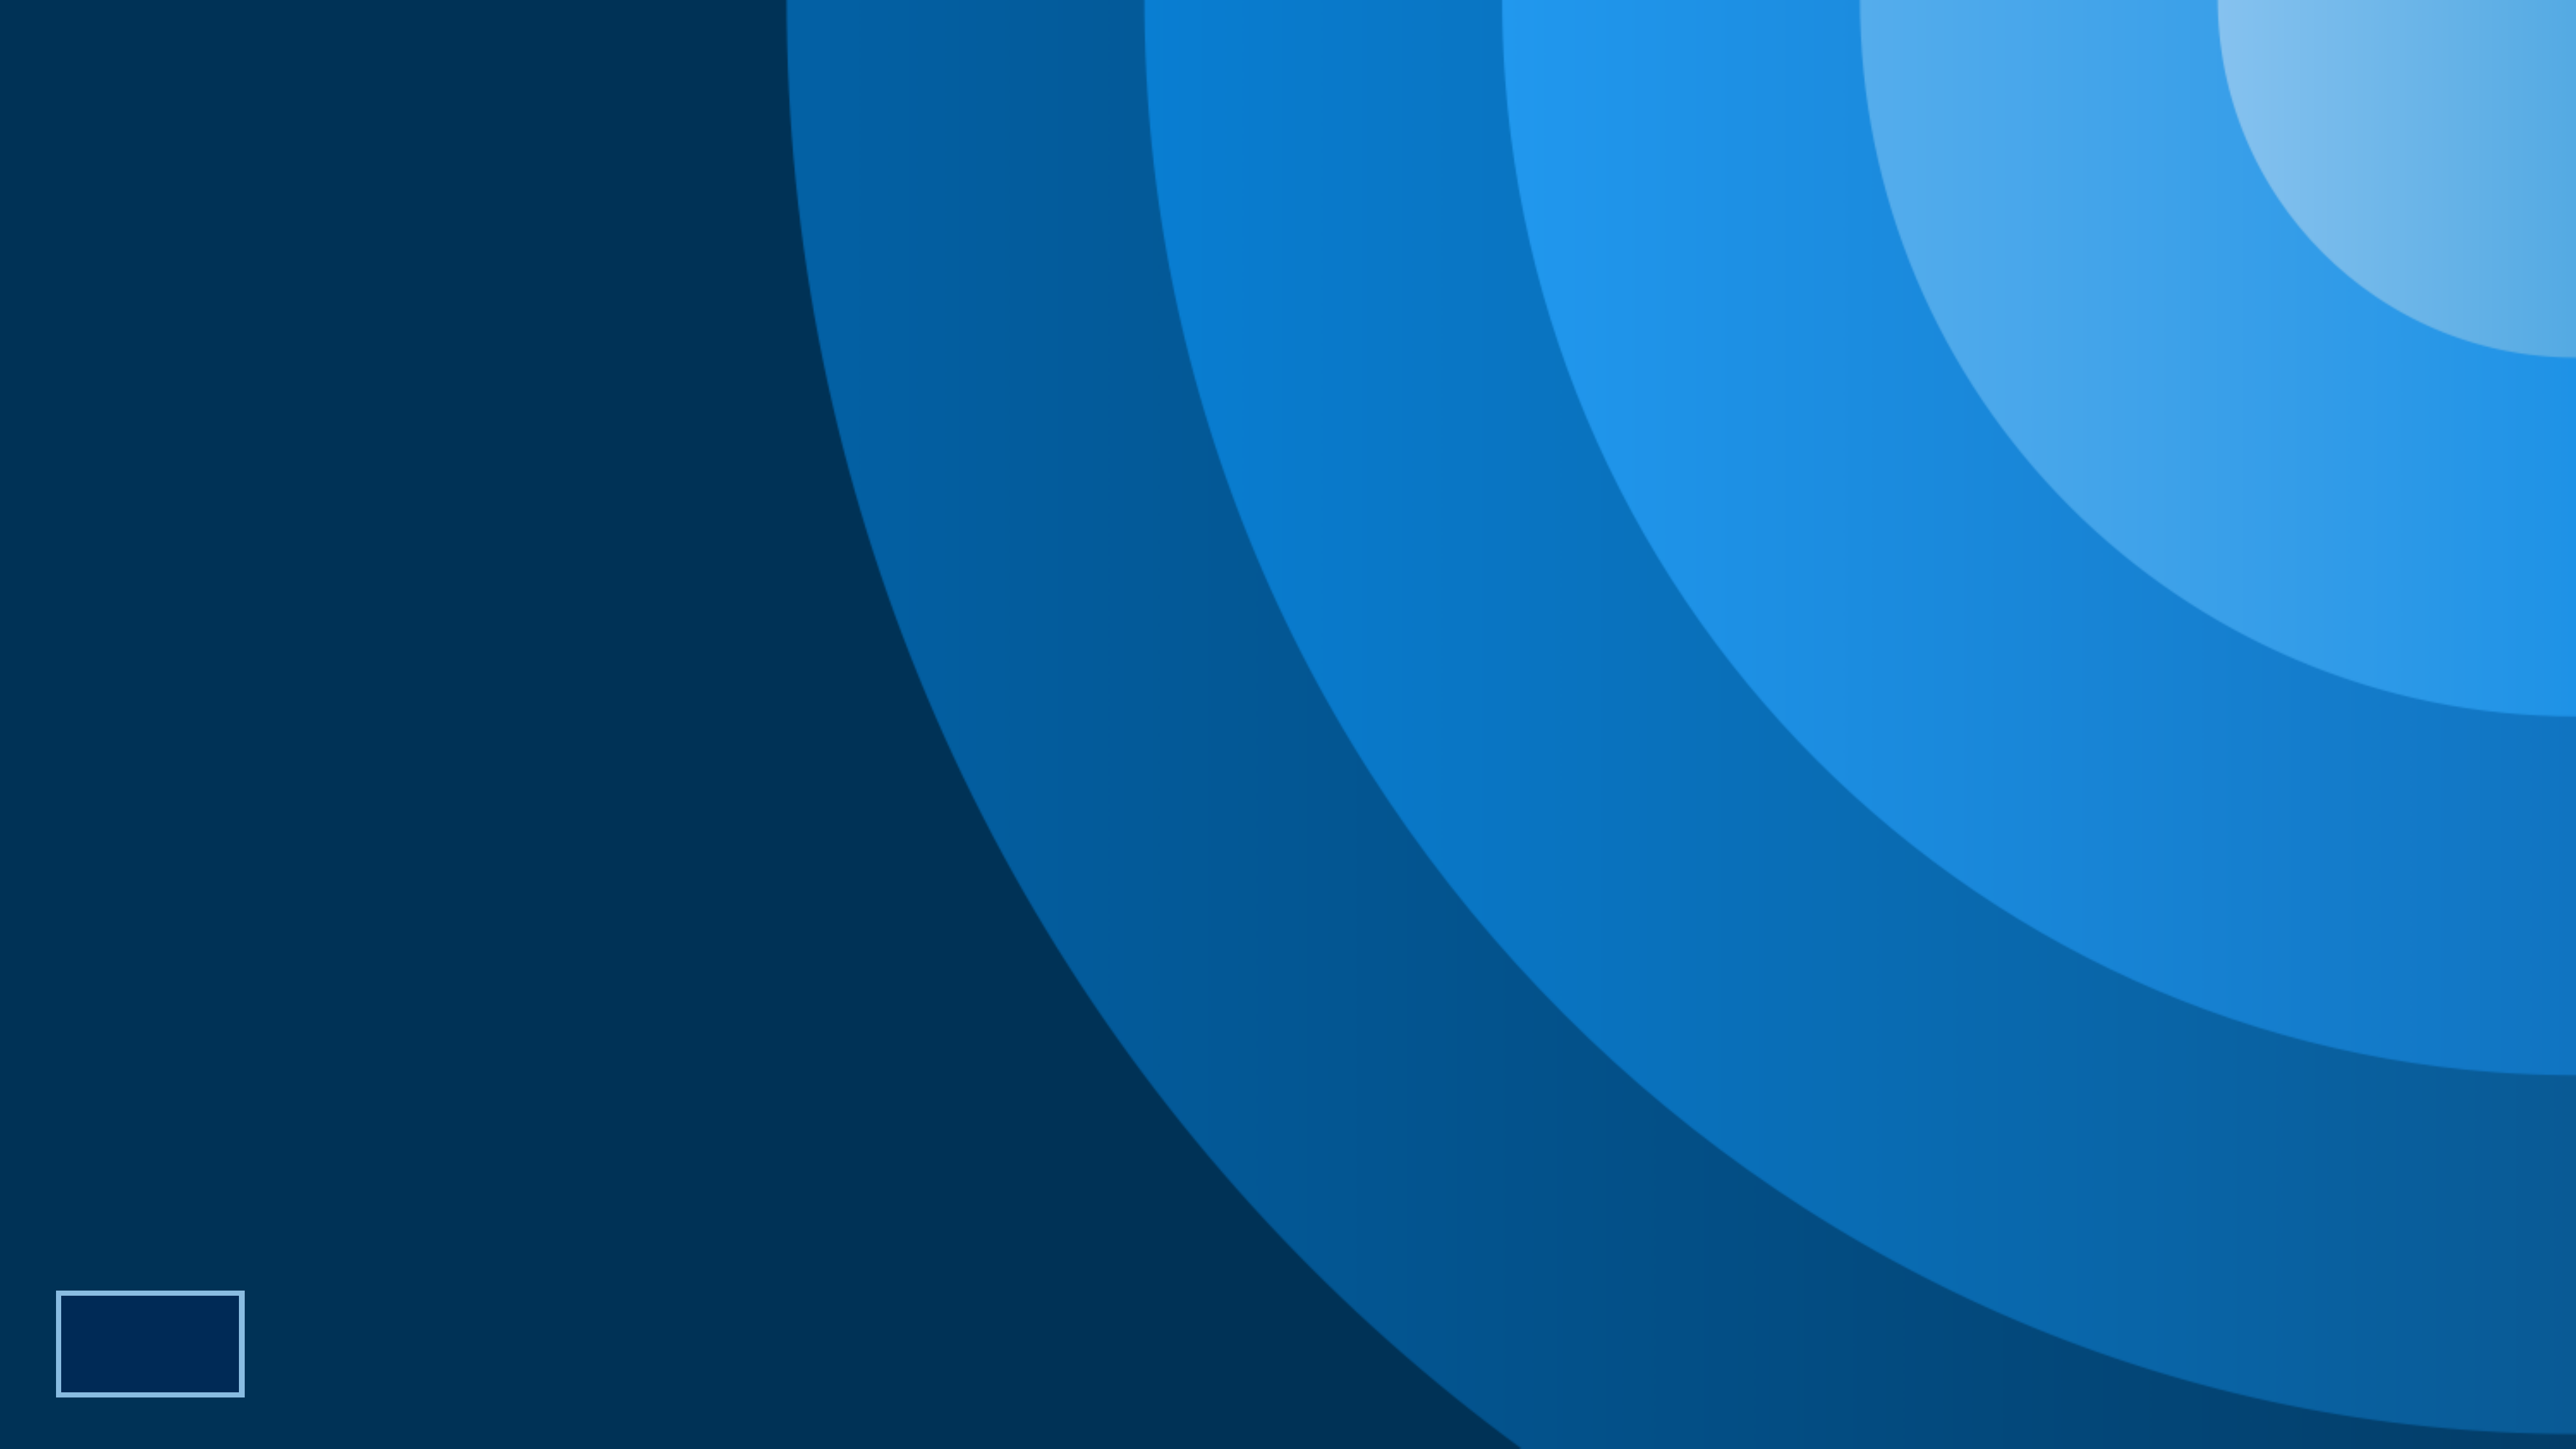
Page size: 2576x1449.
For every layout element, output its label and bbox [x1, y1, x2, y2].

slide_number [58, 1293, 242, 1396]
picture [0, 0, 2576, 1449]
